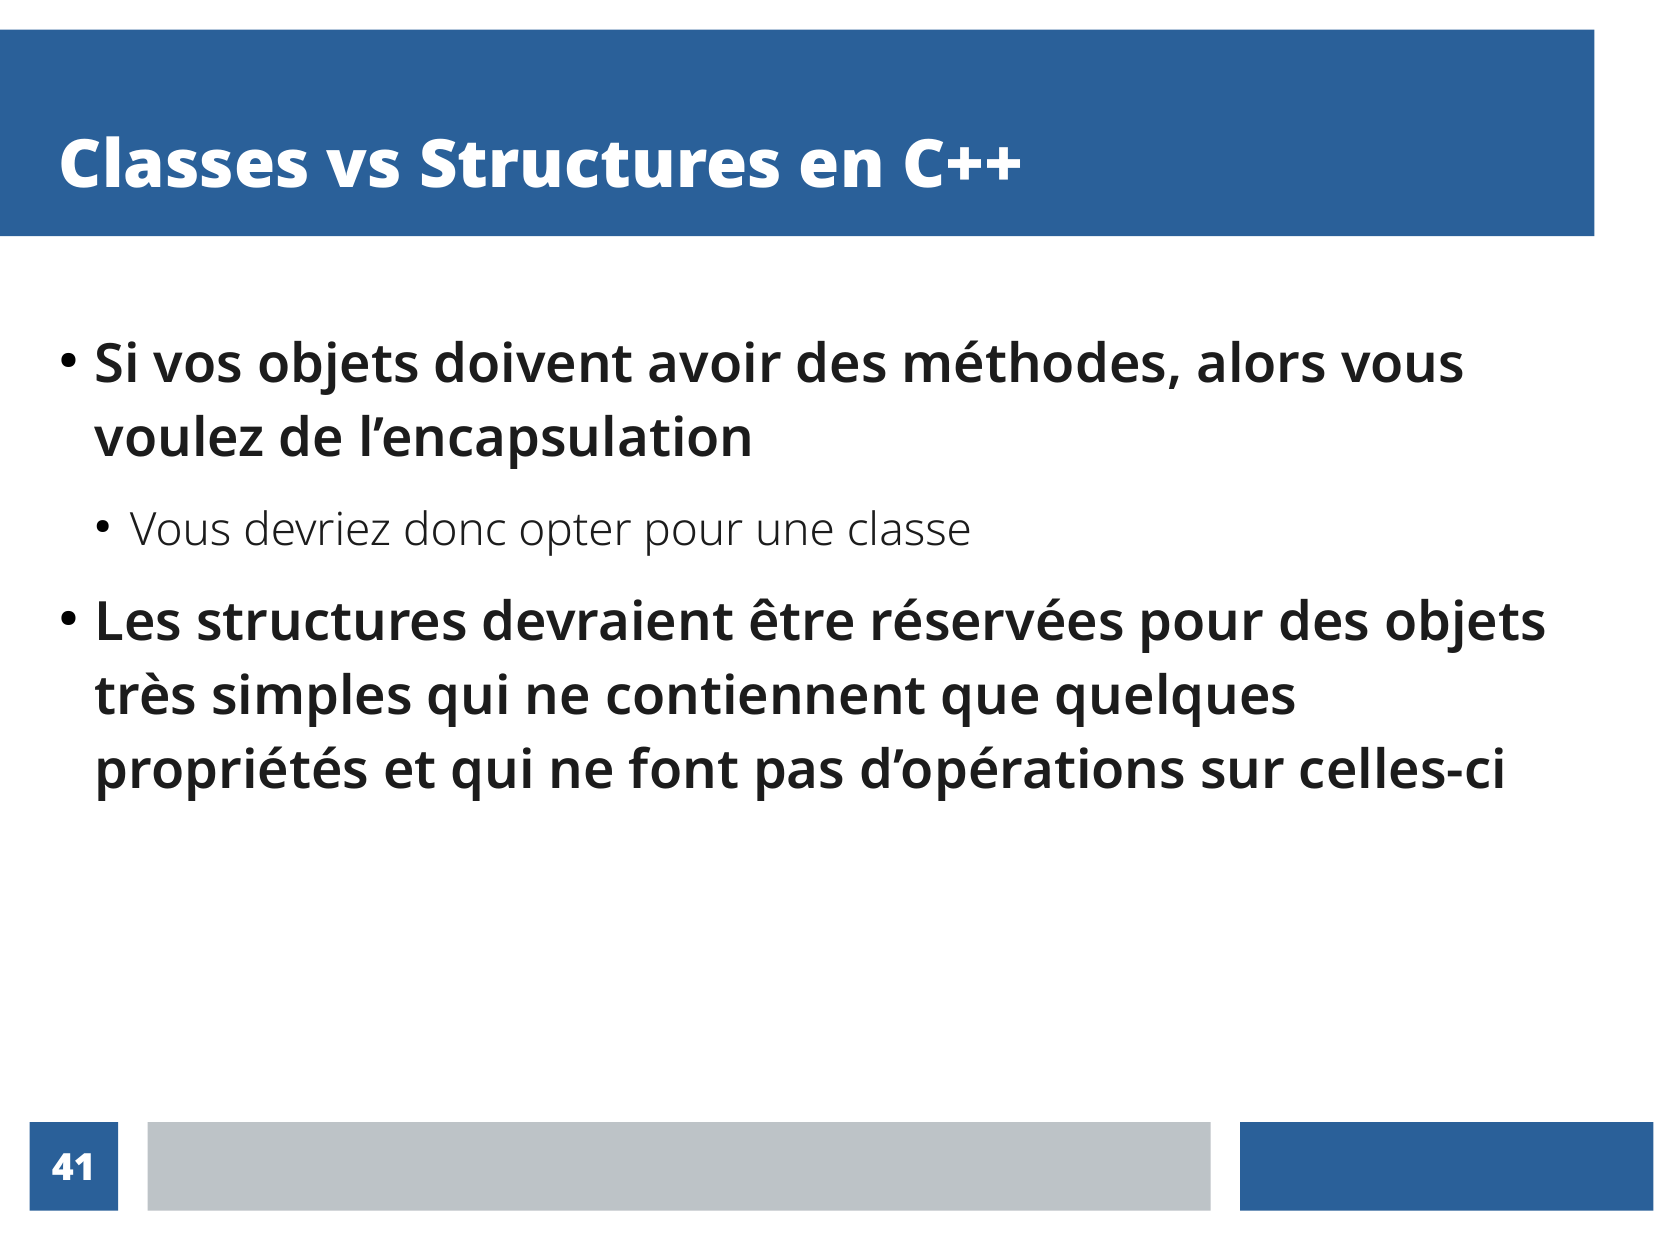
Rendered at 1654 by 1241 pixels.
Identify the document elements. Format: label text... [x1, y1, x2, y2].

list Si vos objets doivent avoir des méthodes, alors vous voulez de l’encapsulation Vous devriez donc opter pour une classe Les structures devraient être réservées pour des objets très simples qui ne contiennent que quelques propriétés et qui ne font pas d’opérations sur celles-ci [59, 324, 1565, 1093]
title Classes vs Structures en C++ [59, 59, 1595, 207]
